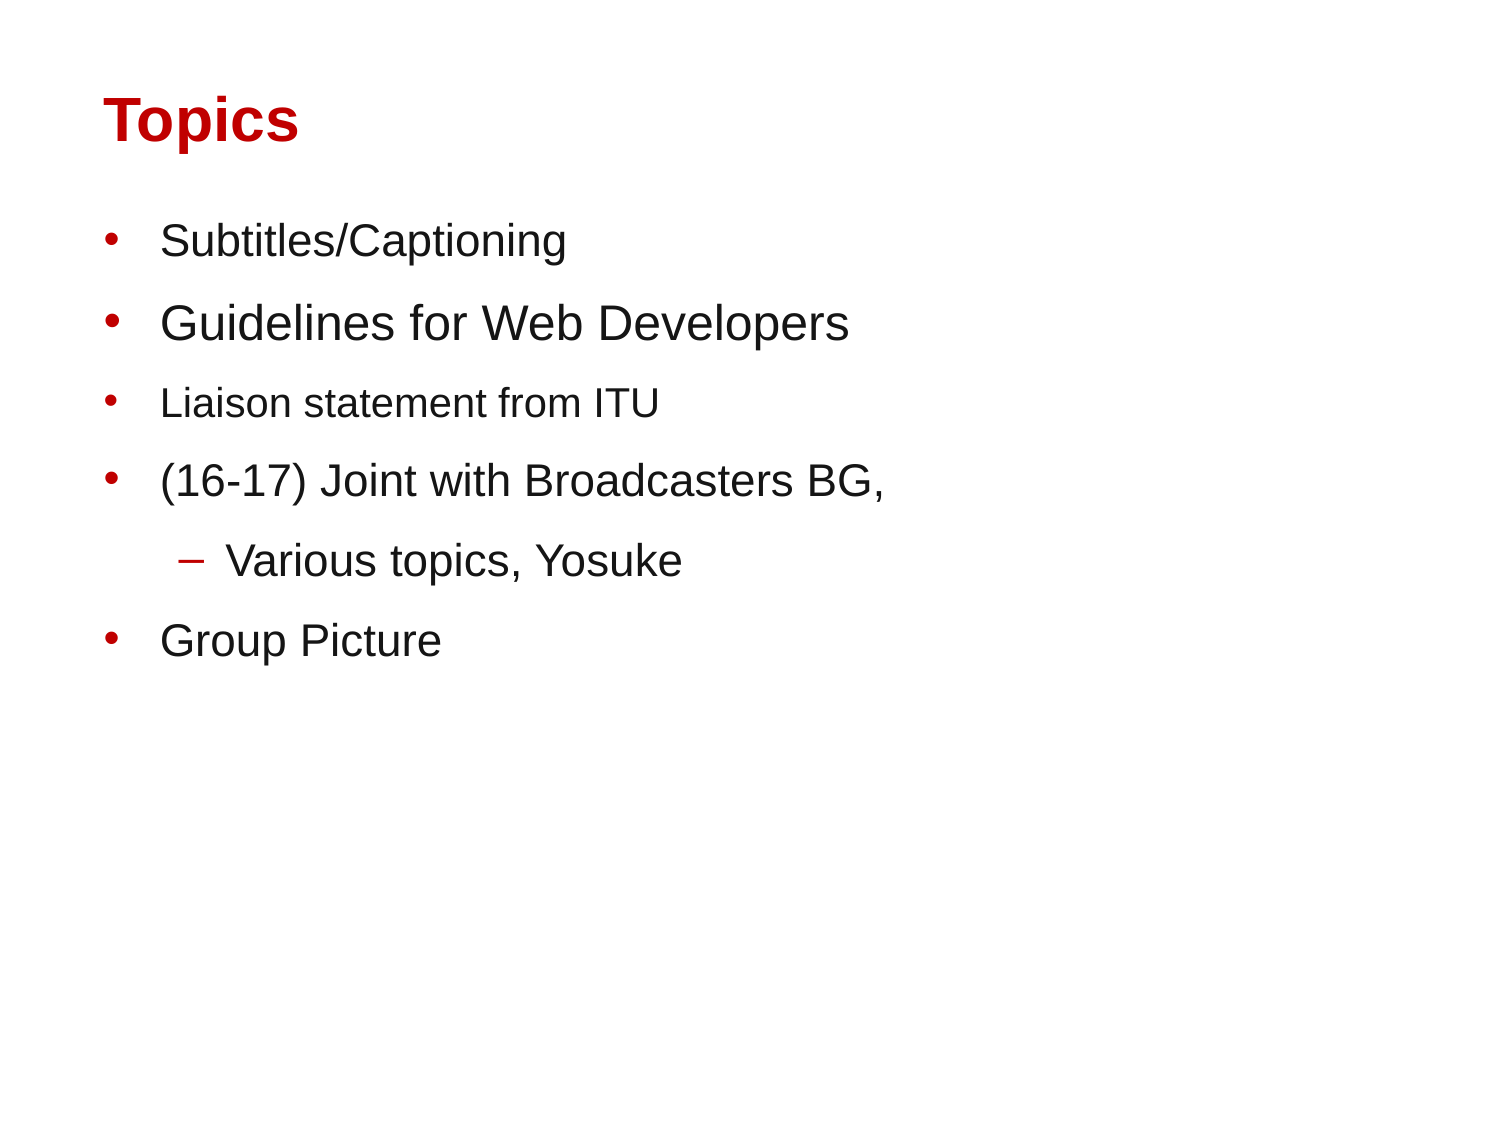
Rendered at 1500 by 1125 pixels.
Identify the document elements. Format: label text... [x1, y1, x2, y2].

list Subtitles/Captioning Guidelines for Web Developers Liaison statement from ITU (16-17) Joint with Broadcasters BG, Various topics, Yosuke Group Picture [88, 203, 1412, 871]
title Topics [88, 70, 1412, 162]
